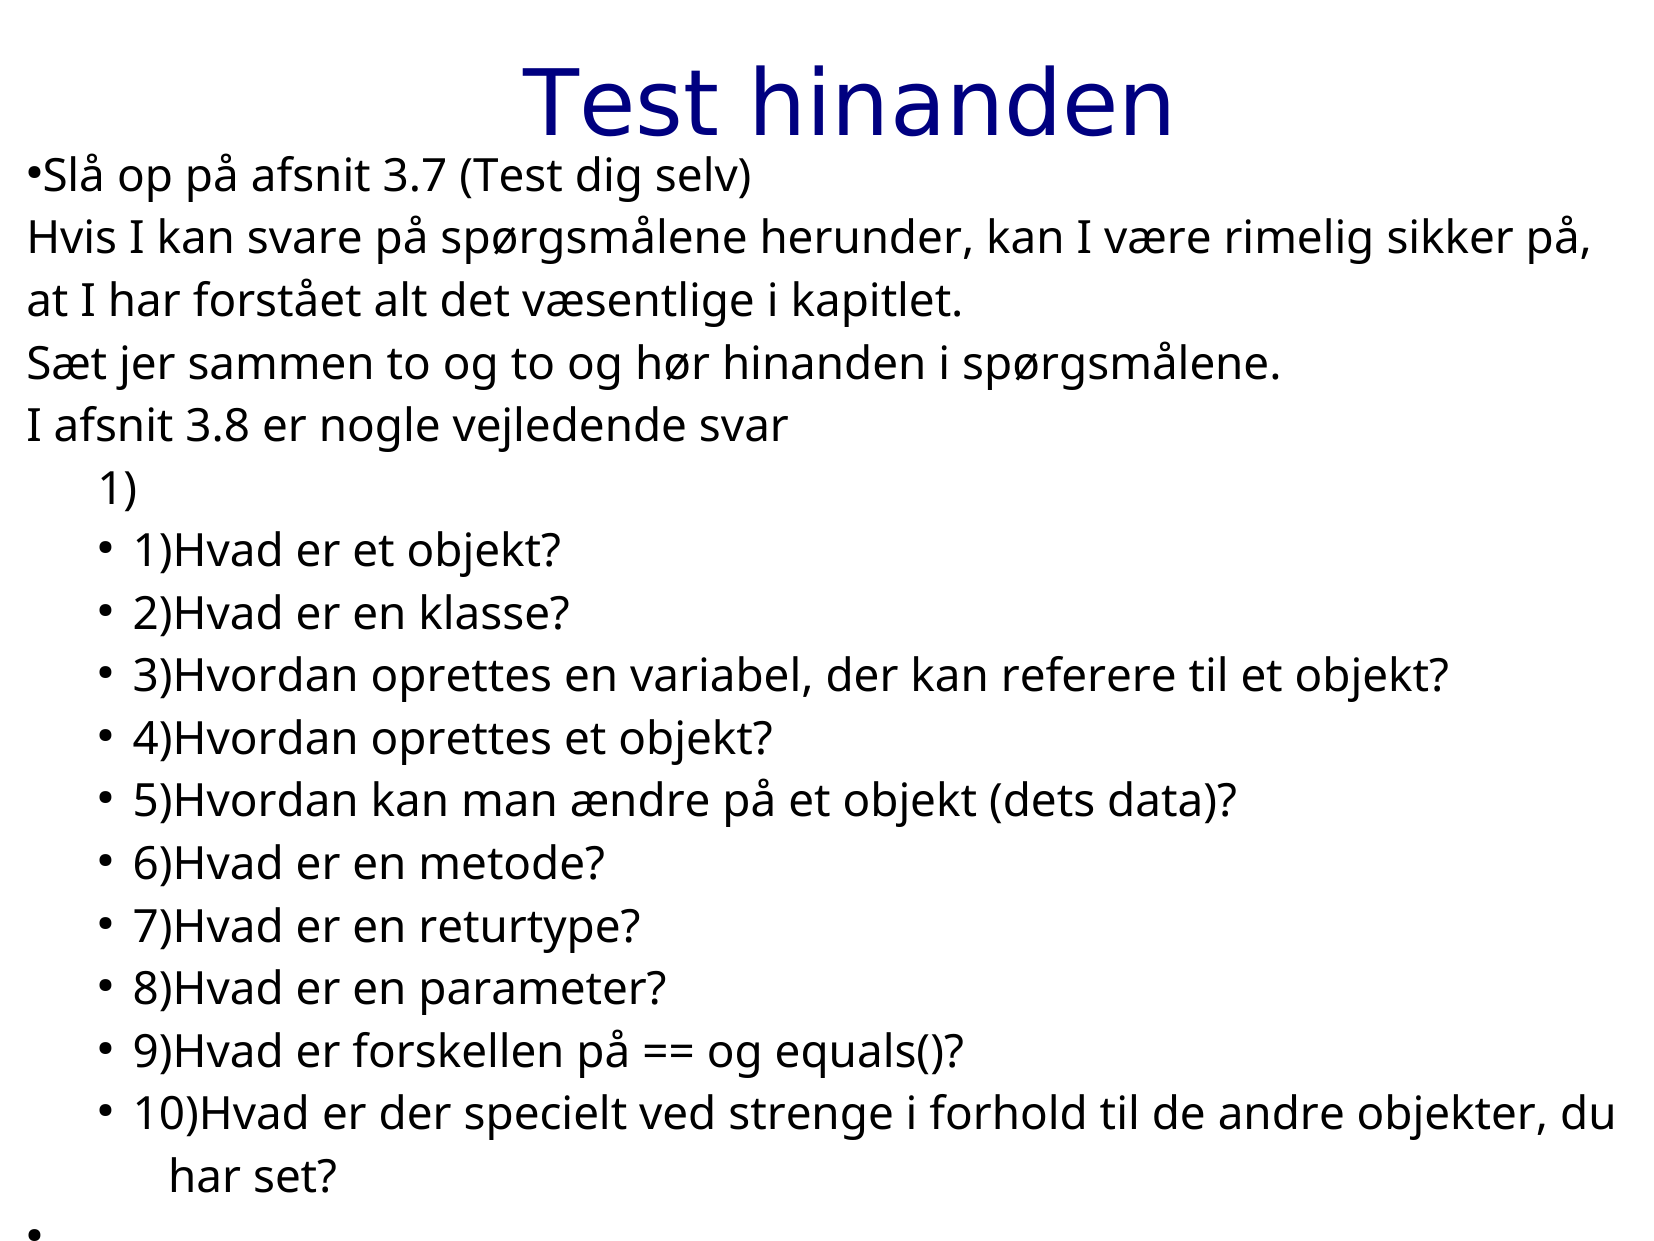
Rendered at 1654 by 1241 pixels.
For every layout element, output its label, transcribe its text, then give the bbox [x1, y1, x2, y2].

text_box Slå op på afsnit 3.7 (Test dig selv) Hvis I kan svare på spørgsmålene herunder, kan I være rimelig sikker på, at I har forstået alt det væsentlige i kapitlet. Sæt jer sammen to og to og hør hinanden i spørgsmålene. I afsnit 3.8 er nogle vejledende svar 1)Hvad er et objekt? 2)Hvad er en klasse? 3)Hvordan oprettes en variabel, der kan referere til et objekt? 4)Hvordan oprettes et objekt? 5)Hvordan kan man ændre på et objekt (dets data)? 6)Hvad er en metode? 7)Hvad er en returtype? 8)Hvad er en parameter? 9)Hvad er forskellen på == og equals()? 10)Hvad er der specielt ved strenge i forhold til de andre objekter, du har set? [26, 142, 1642, 1241]
title Test hinanden [156, 0, 1534, 142]
